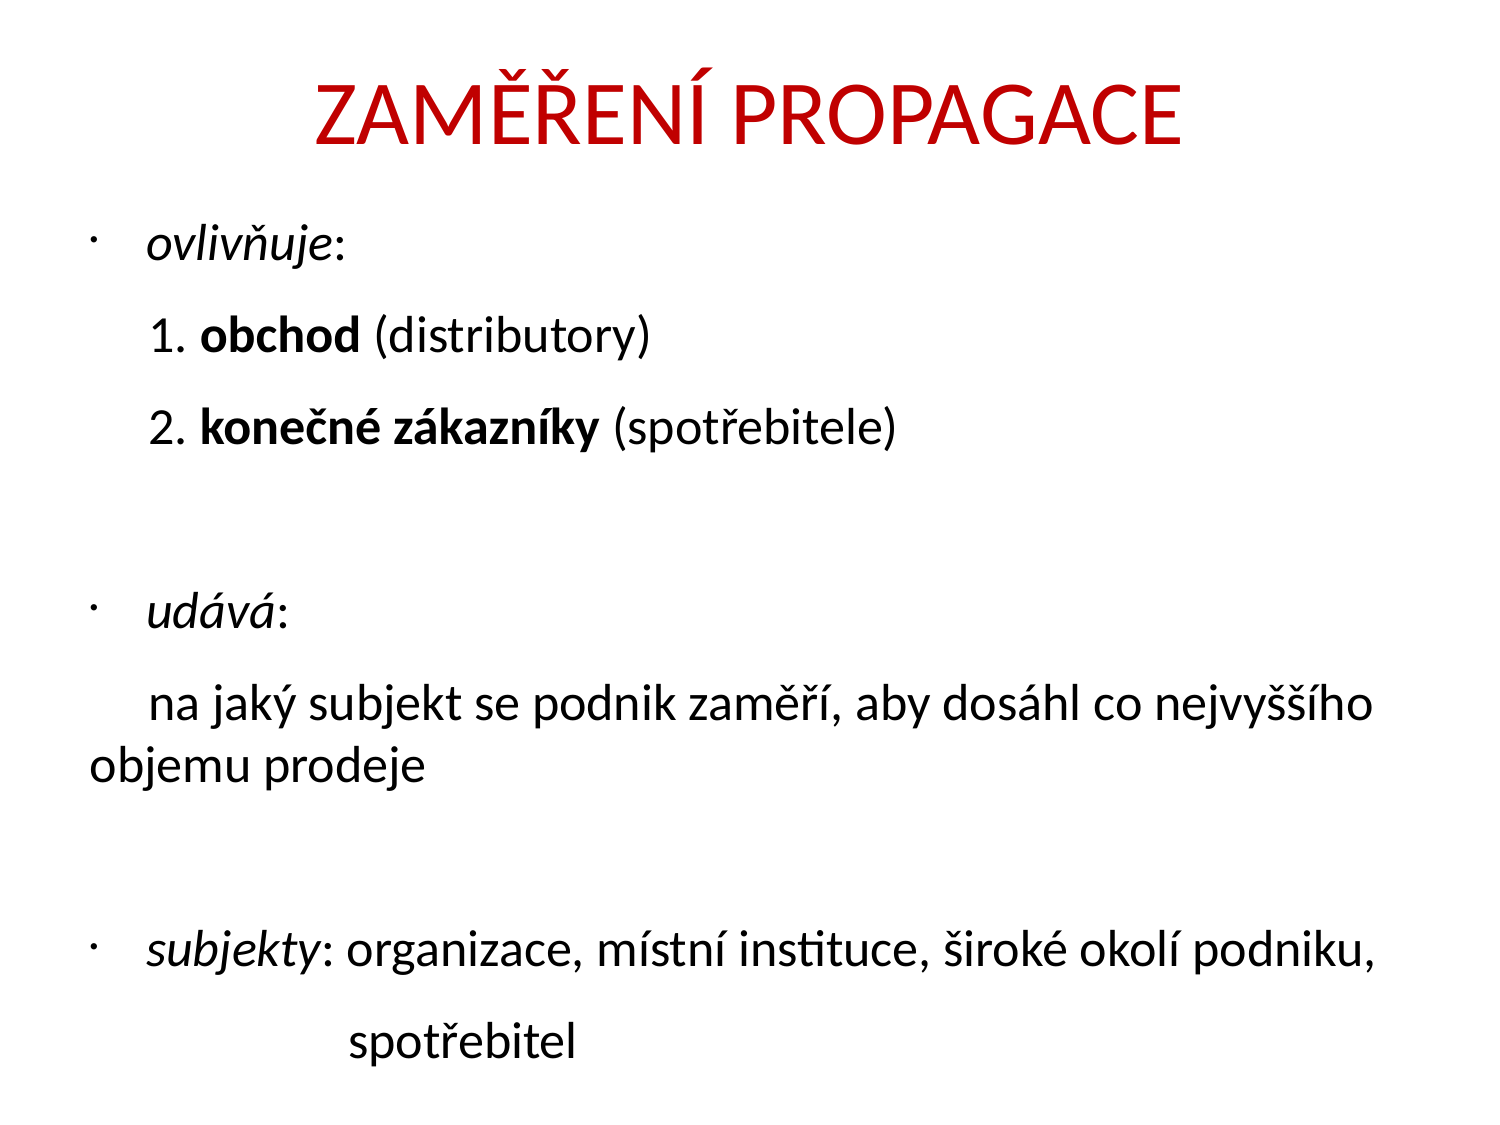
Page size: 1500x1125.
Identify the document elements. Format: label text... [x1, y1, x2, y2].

title ZAMĚŘENÍ PROPAGACE [75, 45, 1425, 200]
list ovlivňuje: 1. obchod (distributory) 2. konečné zákazníky (spotřebitele) udává: na jaký subjekt se podnik zaměří, aby dosáhl co nejvyššího objemu prodeje subjekty: organizace, místní instituce, široké okolí podniku, spotřebitel [75, 200, 1425, 944]
